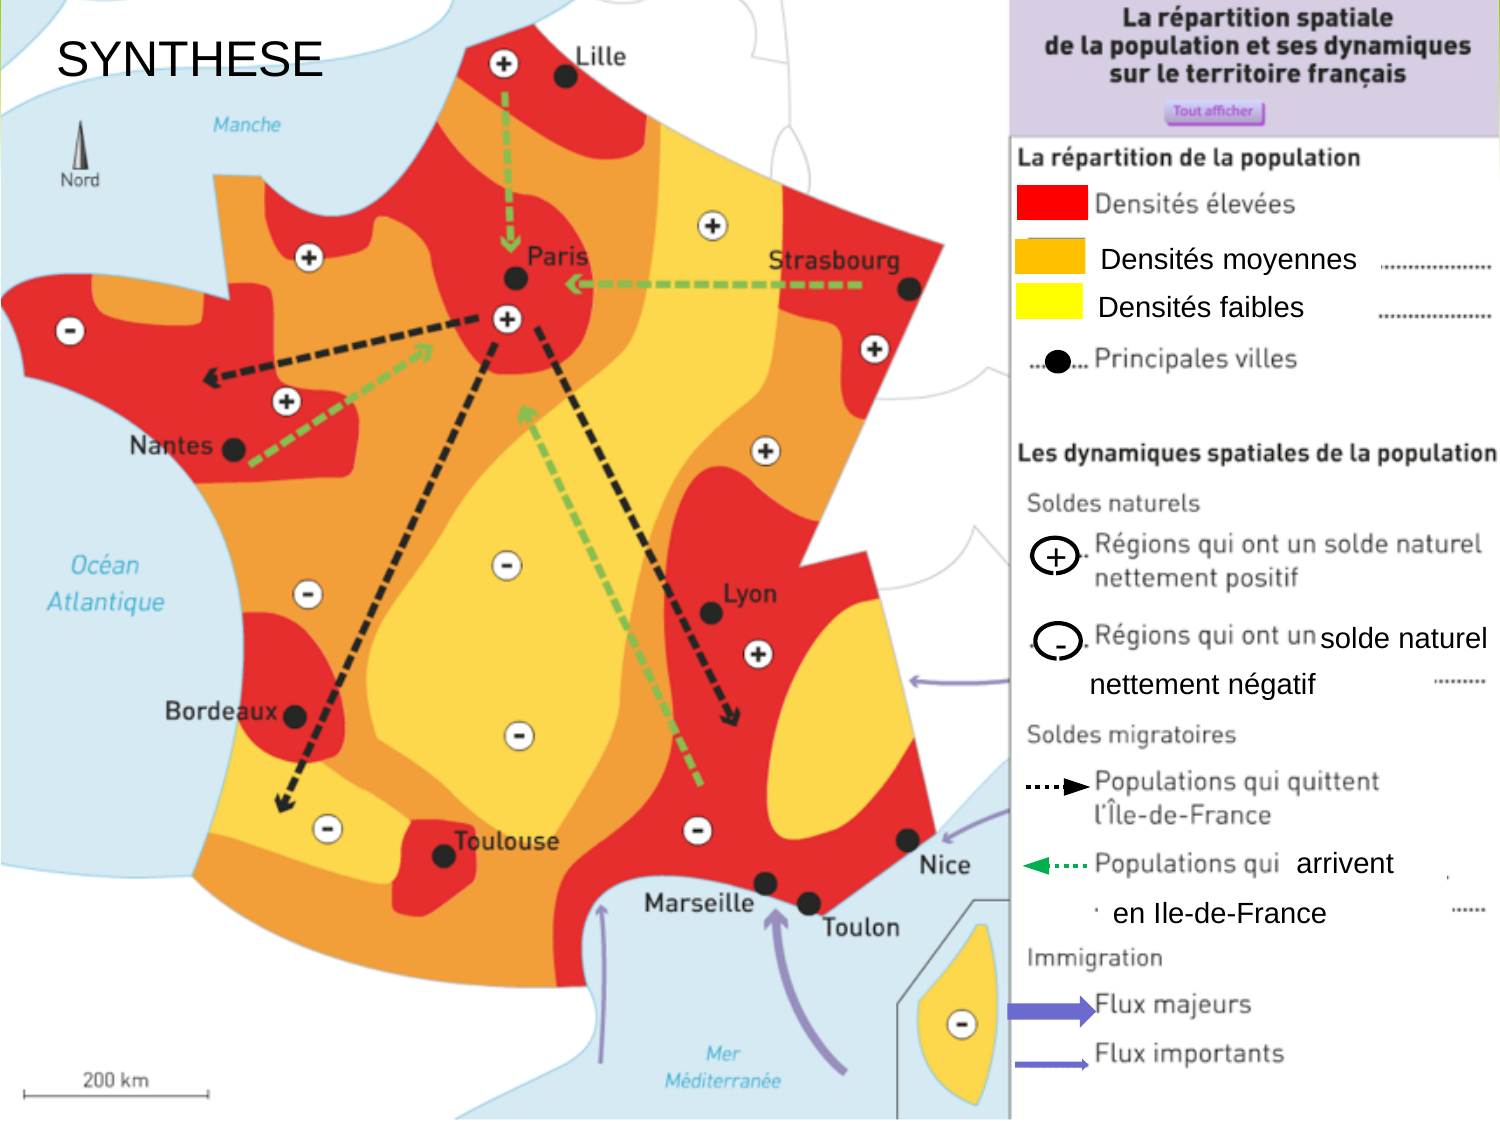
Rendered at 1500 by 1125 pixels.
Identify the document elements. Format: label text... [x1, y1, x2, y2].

text_box [1016, 283, 1082, 319]
text_box [1015, 239, 1085, 274]
text_box + [1035, 631, 1039, 651]
text_box arrivent [1281, 837, 1447, 888]
text_box nettement négatif [1074, 657, 1435, 708]
text_box Densités moyennes [1085, 232, 1381, 283]
text_box - [1039, 611, 1083, 673]
text_box [1044, 349, 1071, 374]
text_box en Ile-de-France [1097, 886, 1453, 937]
text_box SYNTHESE [41, 19, 420, 95]
text_box solde naturel [1320, 611, 1500, 663]
text_box Densités faibles [1082, 280, 1379, 331]
text_box [1017, 185, 1088, 220]
text_box [1007, 995, 1097, 1028]
picture [1, 0, 1499, 1125]
text_box [1015, 1058, 1089, 1071]
text_box + [1030, 525, 1083, 586]
text_box [1019, 763, 1092, 893]
